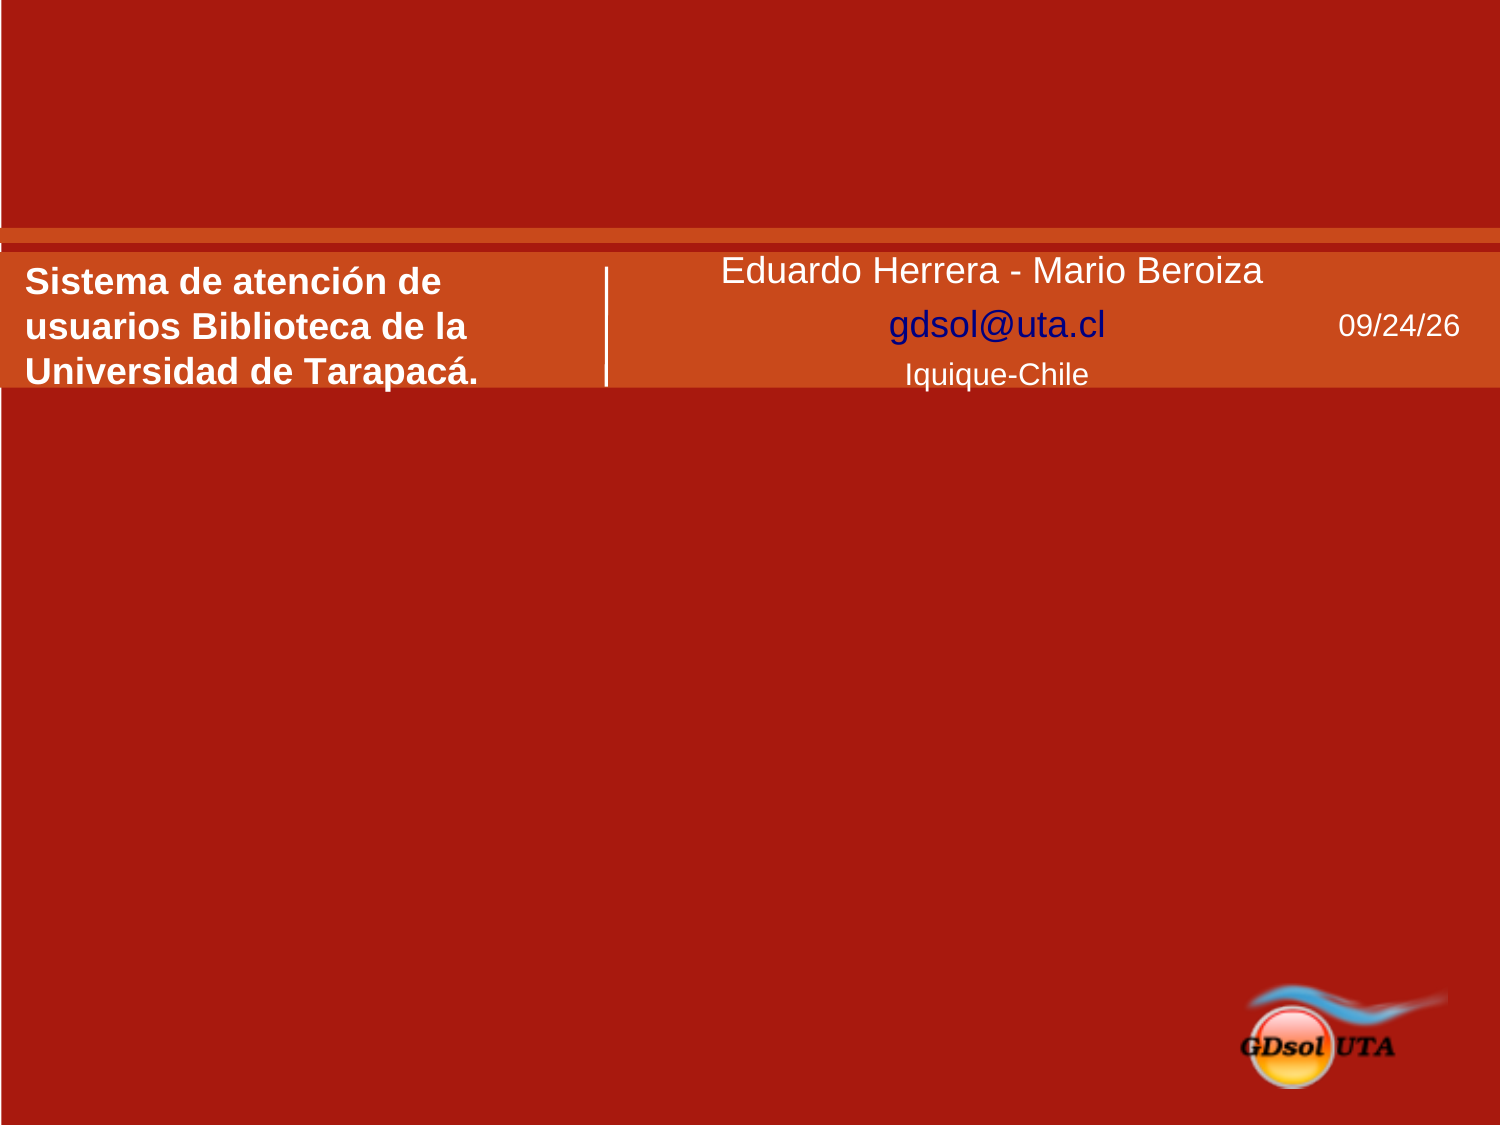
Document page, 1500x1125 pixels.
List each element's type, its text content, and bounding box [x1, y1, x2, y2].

picture [1239, 982, 1448, 1089]
title Sistema de atención de usuarios Biblioteca de la Universidad de Tarapacá. [24, 256, 588, 393]
subtitle Eduardo Herrera - Mario Beroiza gdsol@uta.cl Iquique-Chile [622, 248, 1298, 392]
